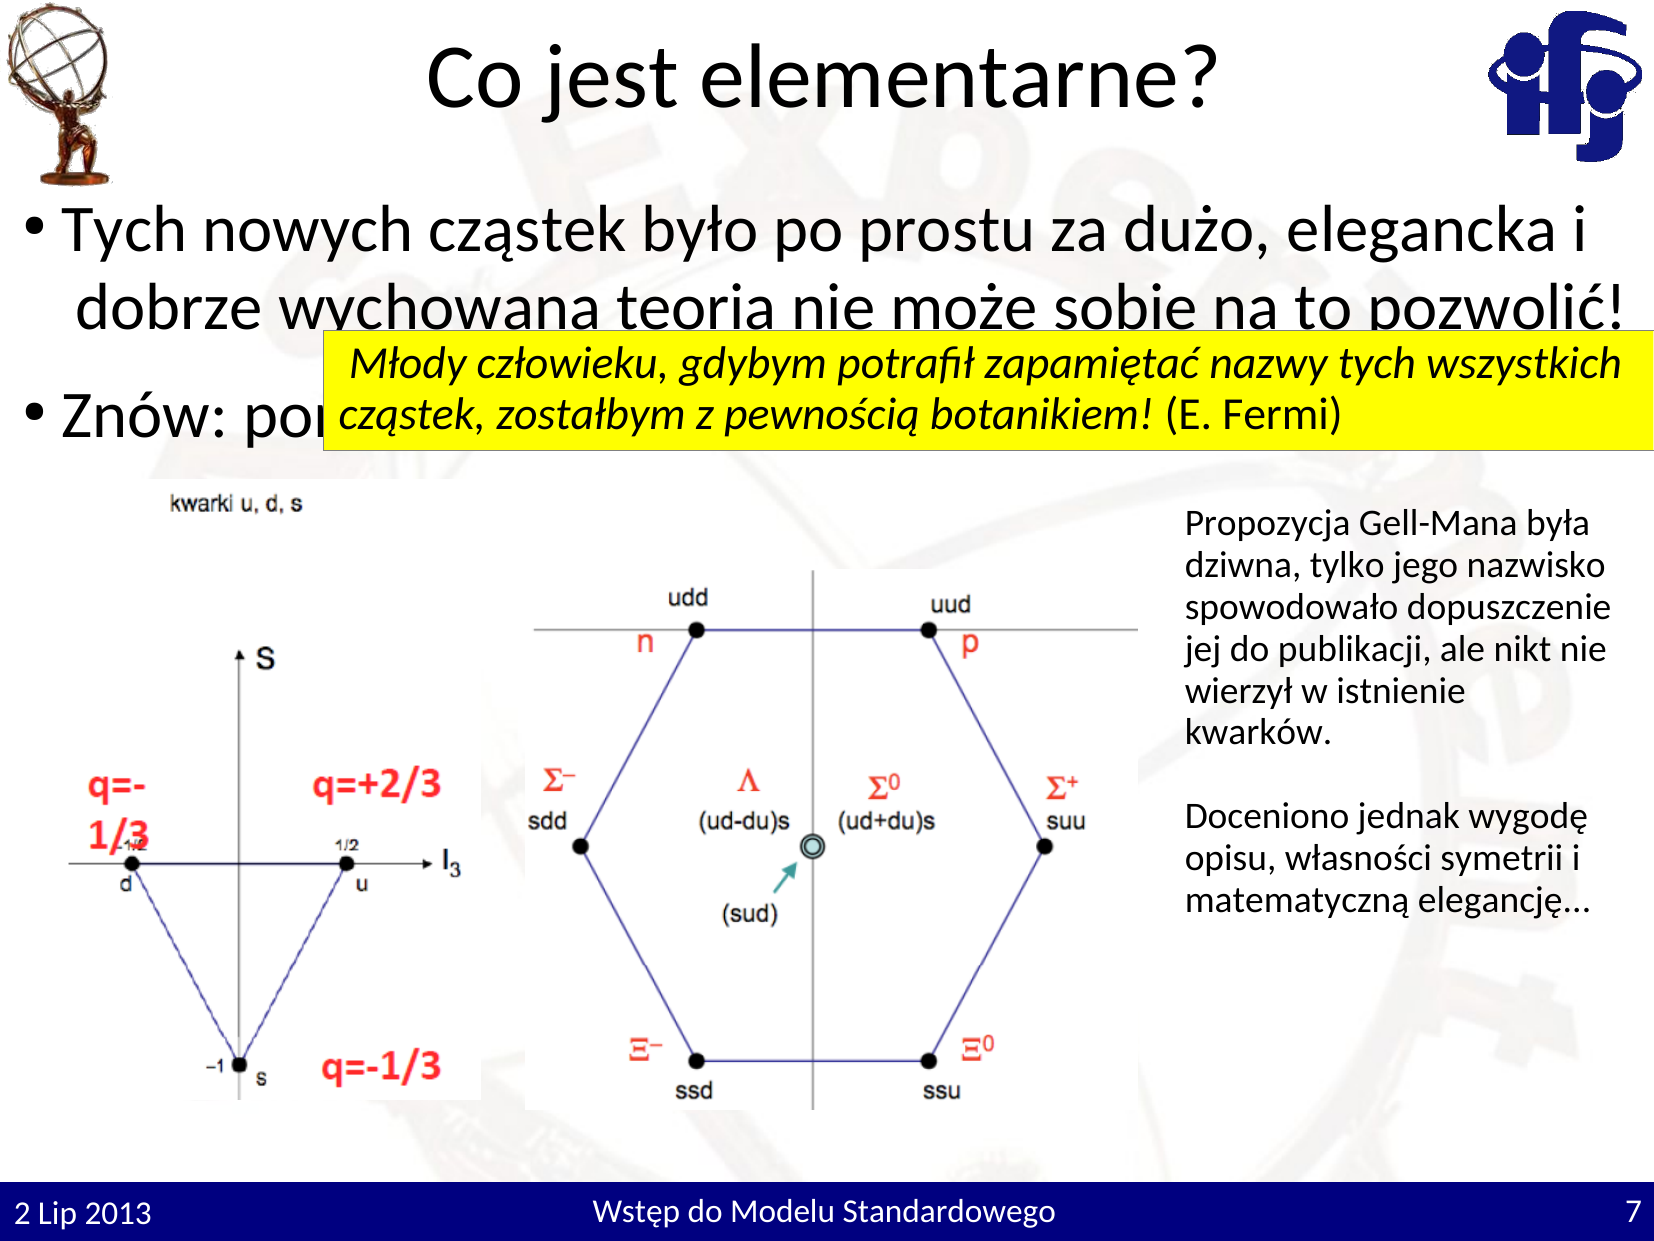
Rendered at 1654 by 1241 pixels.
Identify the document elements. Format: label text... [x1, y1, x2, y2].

picture [0, 0, 1654, 1182]
list Tych nowych cząstek było po prostu za dużo, elegancka i dobrze wychowana teoria nie może sobie na to pozwolić! Znów: pomysł wewnętrznej struktury: [19, 187, 1636, 1171]
title Co jest elementarne? [75, 0, 1575, 150]
picture [525, 569, 1138, 1111]
picture [61, 479, 481, 1100]
text_box Młody człowieku, gdybym potrafił zapamiętać nazwy tych wszystkich cząstek, zostałbym z pewnością botanikiem! (E. Fermi) [323, 330, 1654, 451]
text_box Propozycja Gell-Mana była dziwna, tylko jego nazwisko spowodowało dopuszczenie jej do publikacji, ale nikt nie wierzył w istnienie kwarków. Doceniono jednak wygodę opisu, własności symetrii i matematyczną elegancję... [1170, 495, 1636, 1012]
